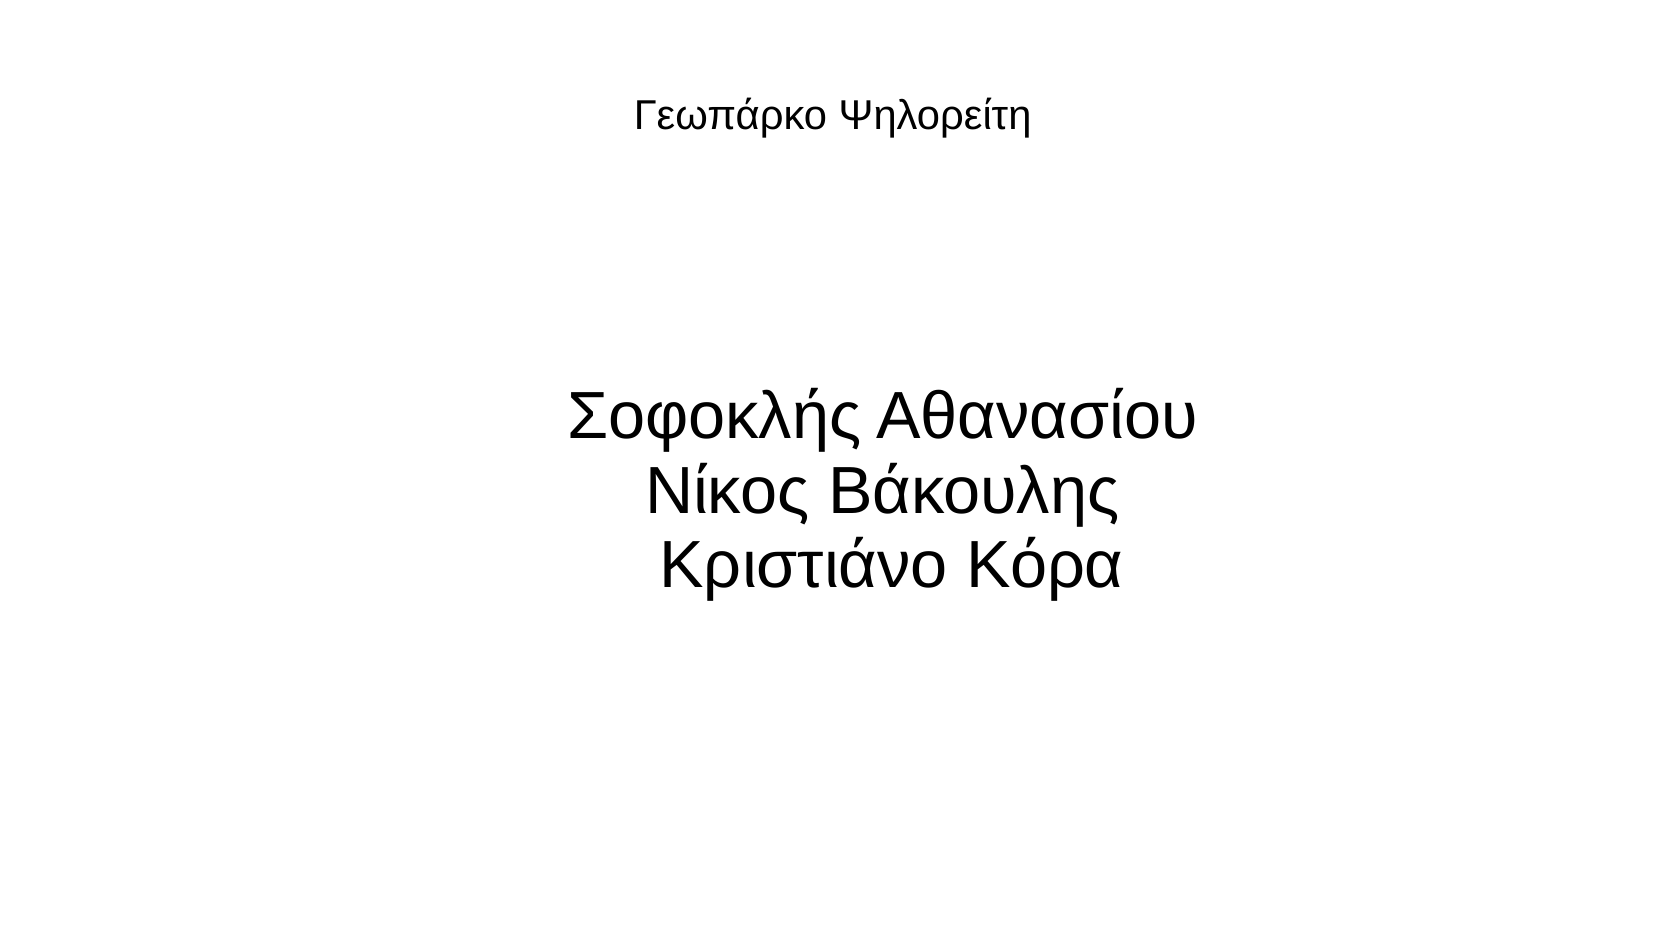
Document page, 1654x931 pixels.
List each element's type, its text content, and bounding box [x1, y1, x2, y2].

subtitle Σοφοκλής Αθανασίου Νίκος Βάκουλης Κριστιάνο Κόρα [147, 257, 1636, 798]
title Γεωπάρκο Ψηλορείτη [82, 37, 1571, 193]
